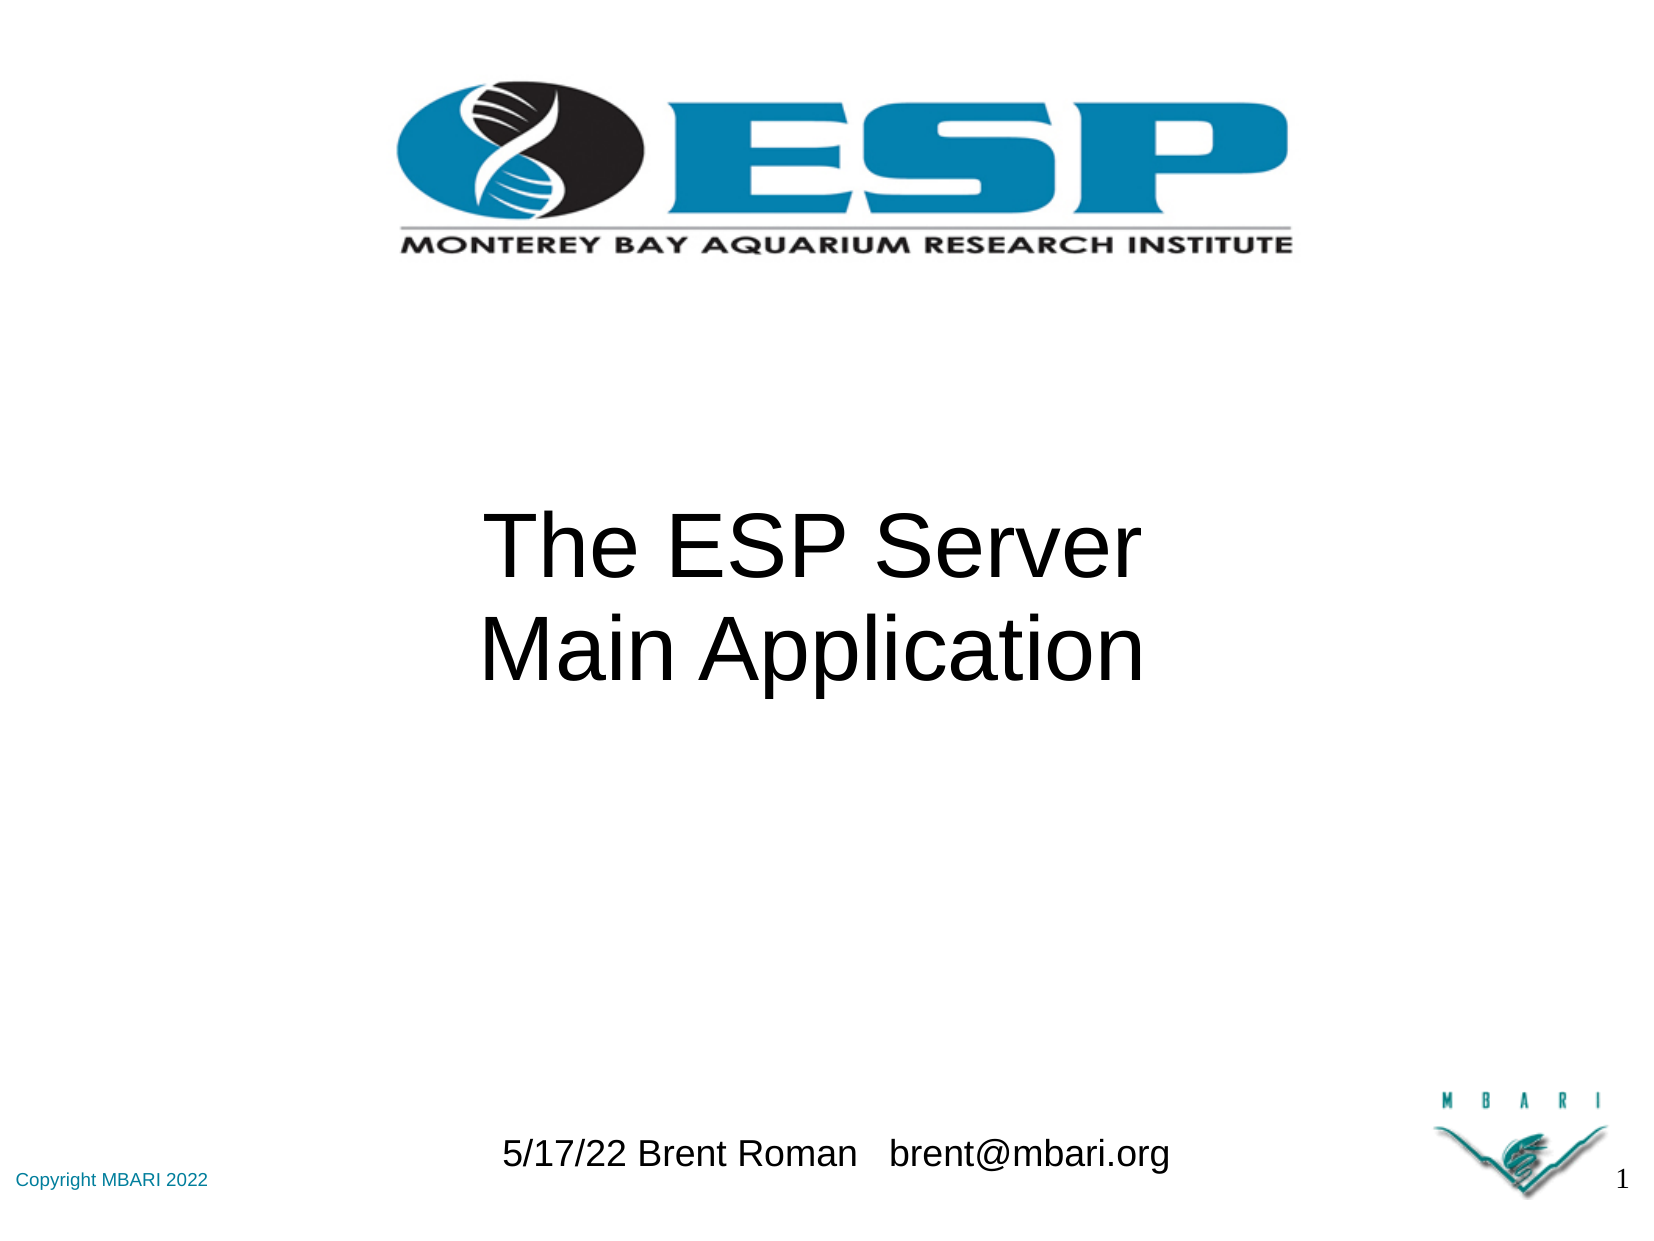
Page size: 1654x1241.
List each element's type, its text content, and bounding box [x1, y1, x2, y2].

picture [1426, 1091, 1613, 1200]
text_box The ESP Server Main Application [464, 487, 1163, 708]
picture [375, 74, 1313, 263]
text_box 5/17/22 Brent Roman brent@mbari.org [487, 1125, 1186, 1182]
